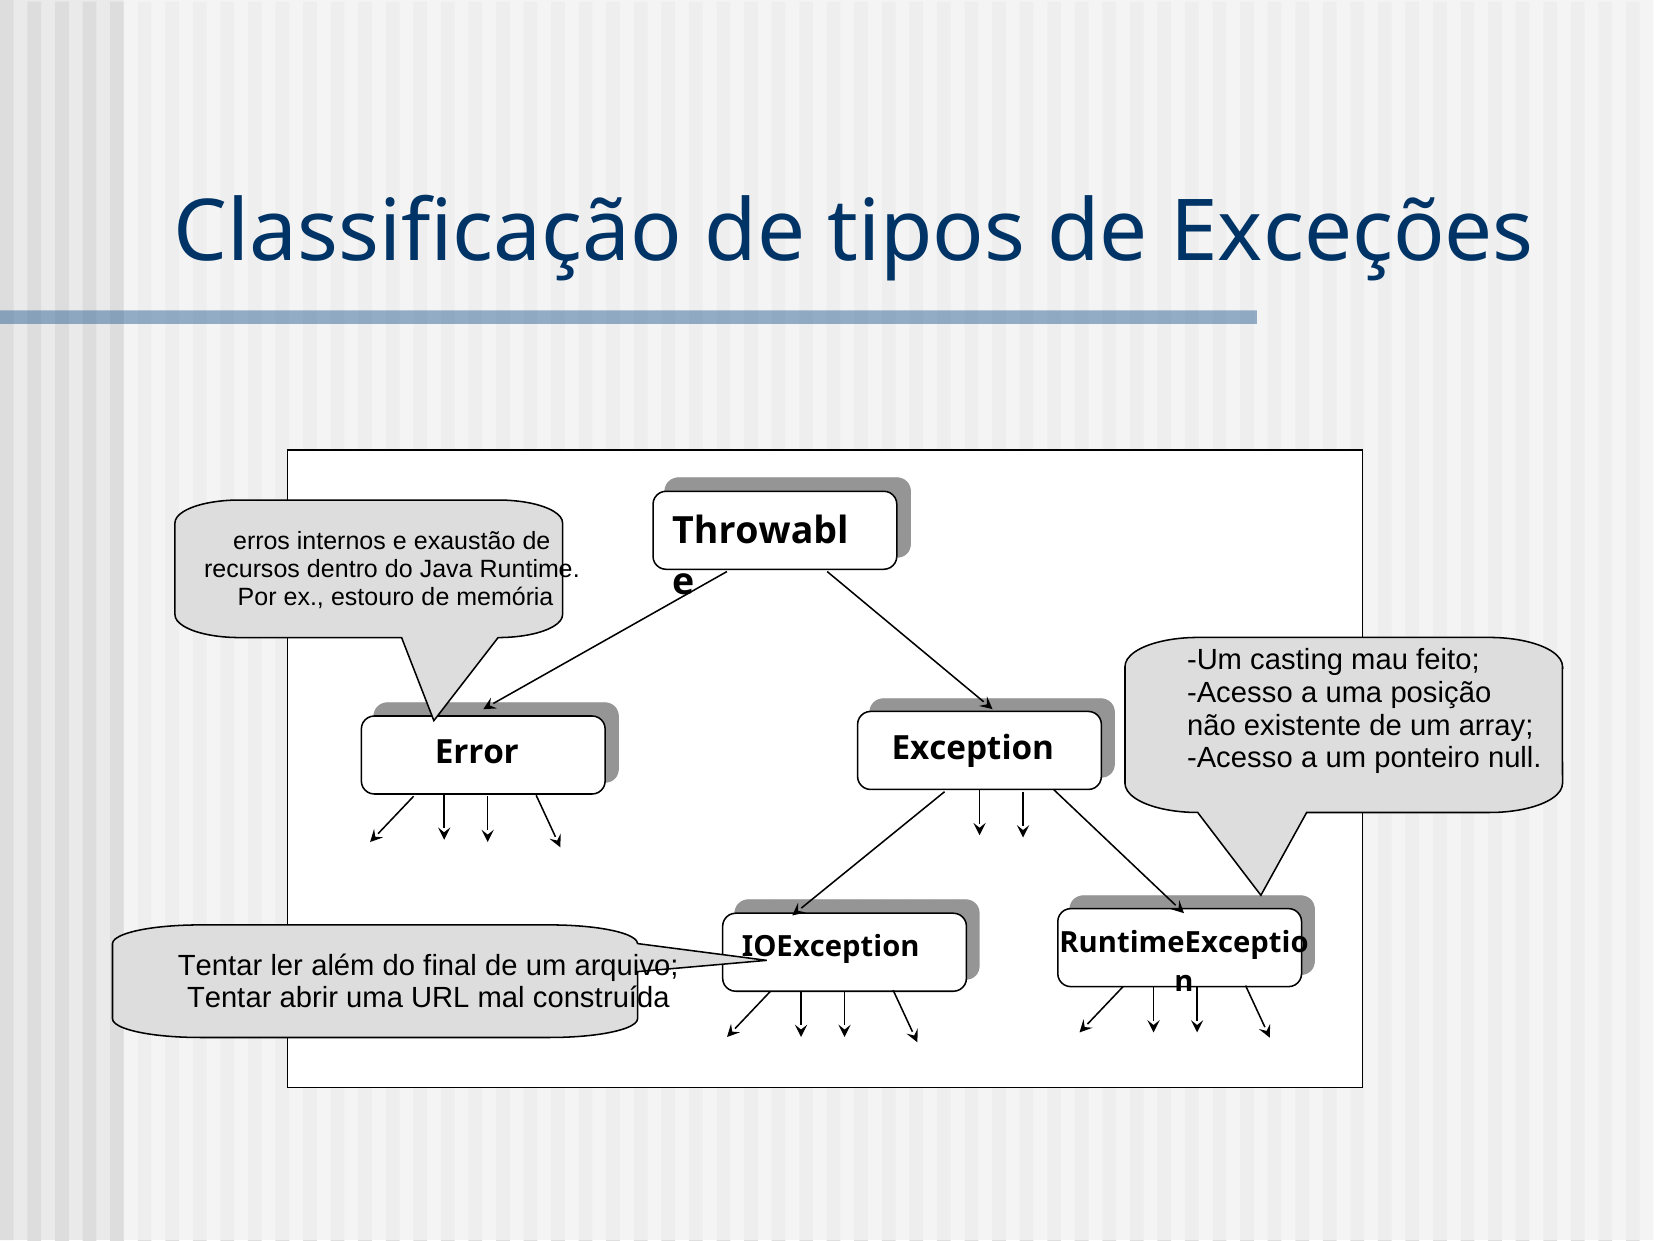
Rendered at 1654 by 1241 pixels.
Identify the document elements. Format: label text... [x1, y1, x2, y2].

text_box erros internos e exaustão de recursos dentro do Java Runtime. Por ex., estouro de memória [174, 500, 563, 721]
text_box Error [365, 720, 588, 799]
text_box Exception [861, 715, 1084, 794]
text_box Throwable [657, 495, 880, 574]
text_box Tentar ler além do final de um arquivo; Tentar abrir uma URL mal construída [112, 924, 767, 1038]
text_box RuntimeException [1036, 913, 1333, 992]
title Classificação de tipos de Exceções [157, 71, 1634, 294]
text_box IOException [727, 917, 950, 996]
text_box [287, 449, 1363, 1088]
text_box -Um casting mau feito; -Acesso a uma posição não existente de um array; -Acesso a um ponteiro null. [1125, 637, 1563, 896]
